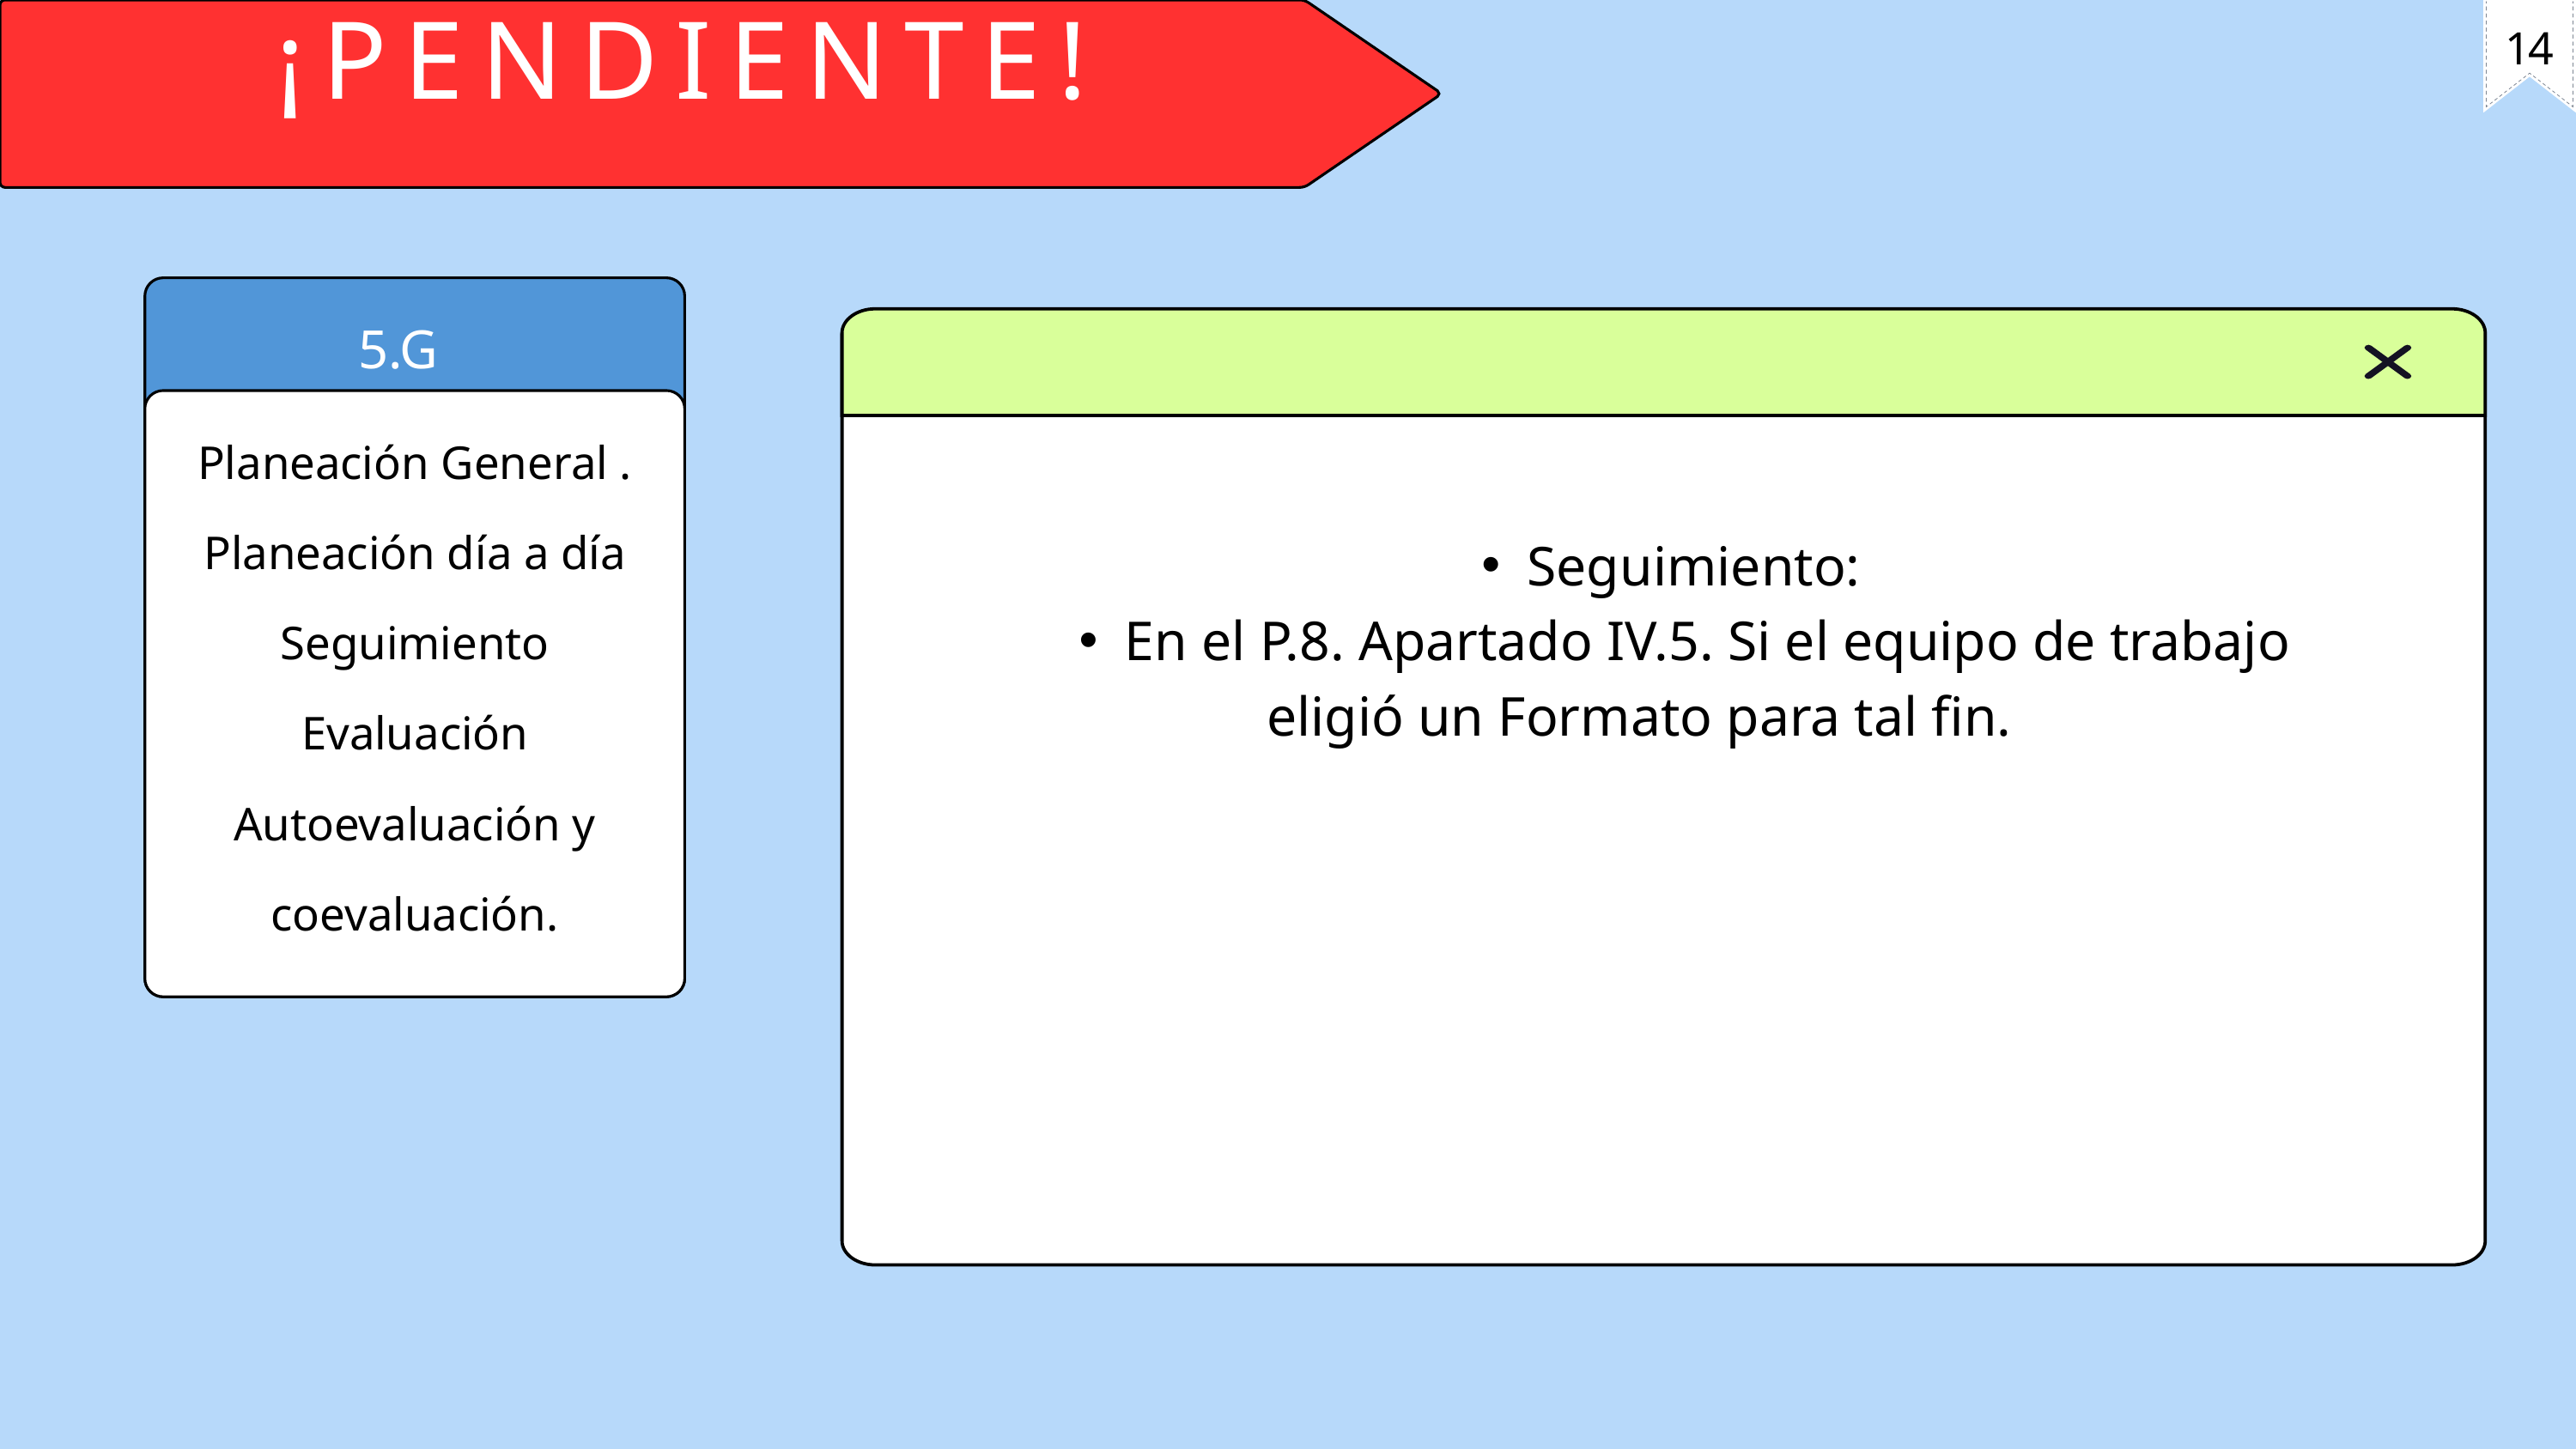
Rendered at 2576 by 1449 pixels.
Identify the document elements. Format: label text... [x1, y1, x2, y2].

text_box 5.G [163, 274, 633, 369]
text_box [0, 0, 2576, 1449]
text_box Seguimiento: En el P.8. Apartado IV.5. Si el equipo de trabajo eligió un Formato para tal fin. [933, 521, 2347, 821]
text_box Planeación General . Planeación día a día Seguimiento Evaluación Autoevaluación y coevaluación. [174, 397, 655, 1015]
text_box 14 [2488, 10, 2571, 71]
text_box ¡PENDIENTE! [0, 0, 1365, 188]
